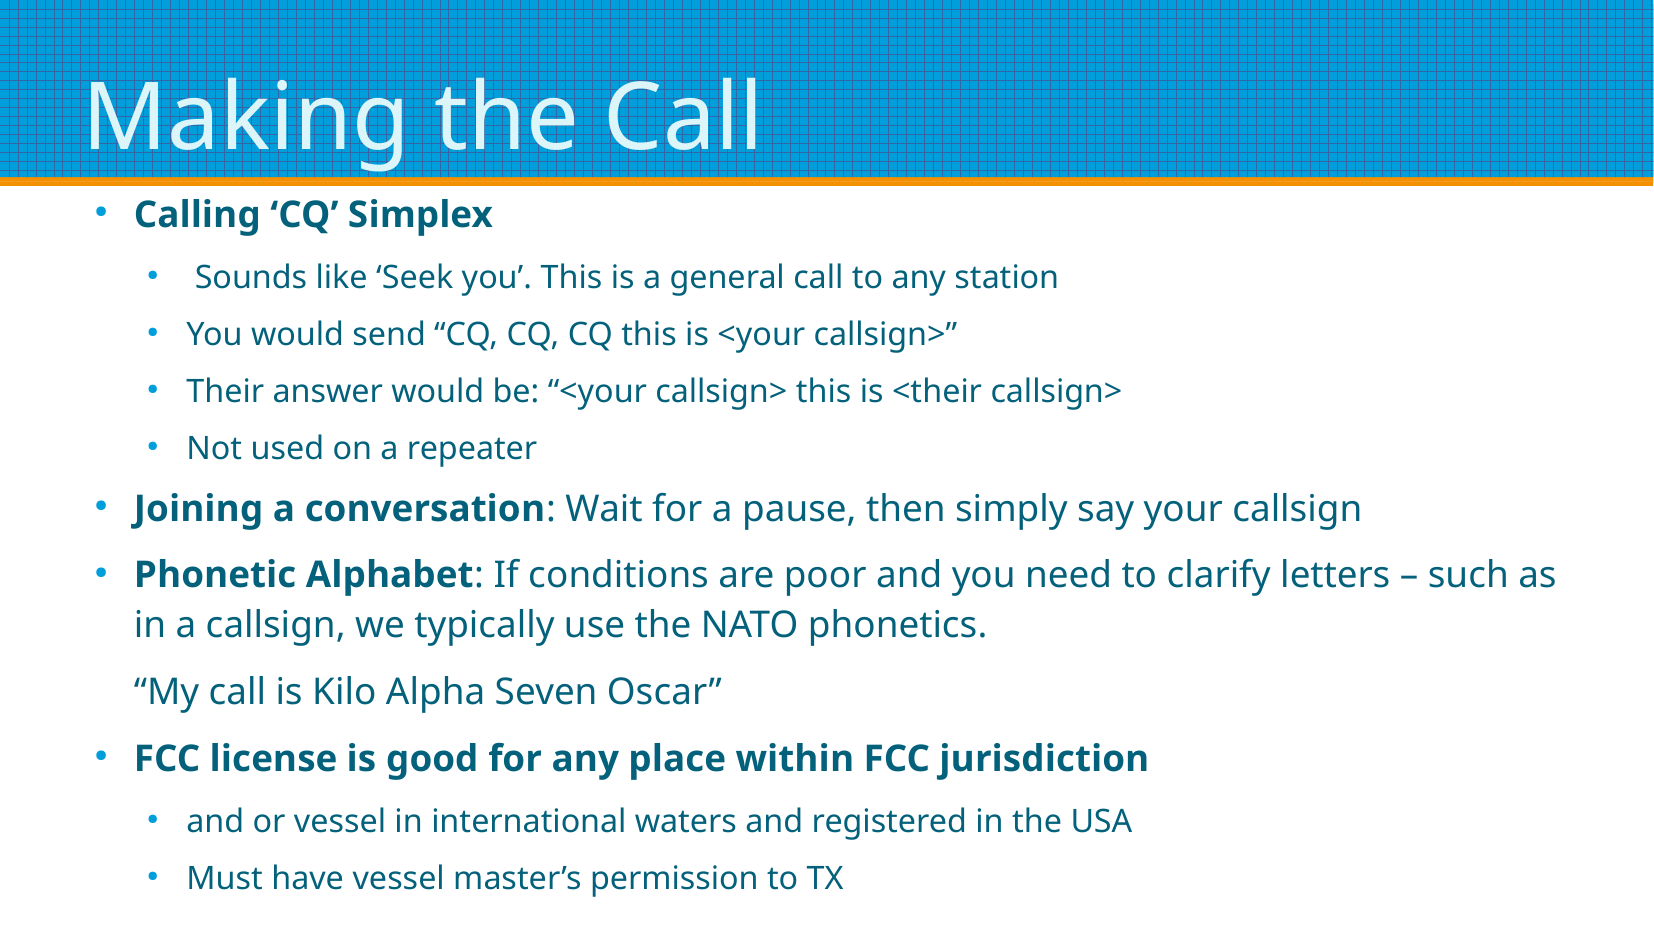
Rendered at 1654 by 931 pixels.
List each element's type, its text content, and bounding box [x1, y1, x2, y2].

list Calling ‘CQ’ Simplex Sounds like ‘Seek you’. This is a general call to any station You would send “CQ, CQ, CQ this is <your callsign>” Their answer would be: “<your callsign> this is <their callsign> Not used on a repeater Joining a conversation: Wait for a pause, then simply say your callsign Phonetic Alphabet: If conditions are poor and you need to clarify letters – such as in a callsign, we typically use the NATO phonetics. “My call is Kilo Alpha Seven Oscar” FCC license is good for any place within FCC jurisdiction and or vessel in international waters and registered in the USA Must have vessel master’s permission to TX [81, 187, 1570, 901]
title Making the Call [82, 14, 1571, 178]
